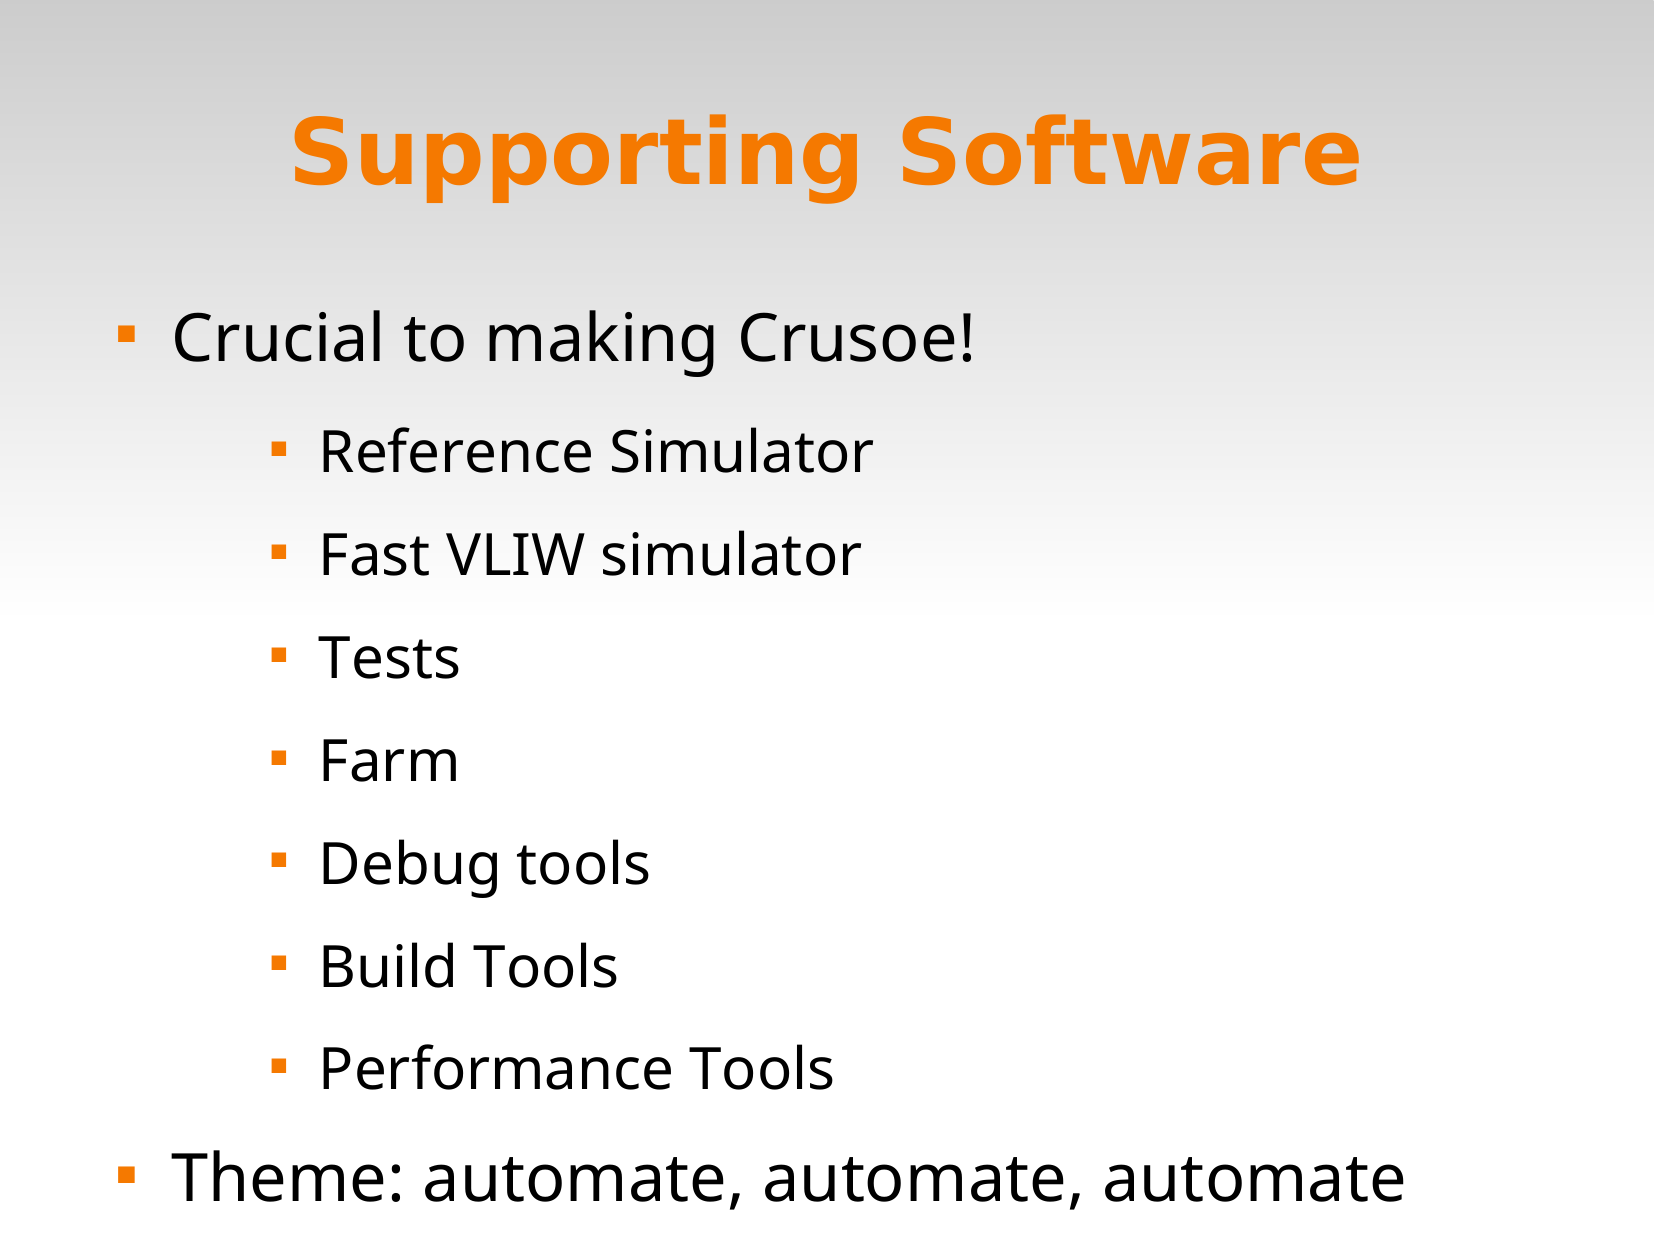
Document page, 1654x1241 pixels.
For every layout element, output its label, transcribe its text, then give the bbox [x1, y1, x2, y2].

title Supporting Software [82, 56, 1571, 250]
list Crucial to making Crusoe! Reference Simulator Fast VLIW simulator Tests Farm Debug tools Build Tools Performance Tools Theme: automate, automate, automate [82, 290, 1571, 1136]
